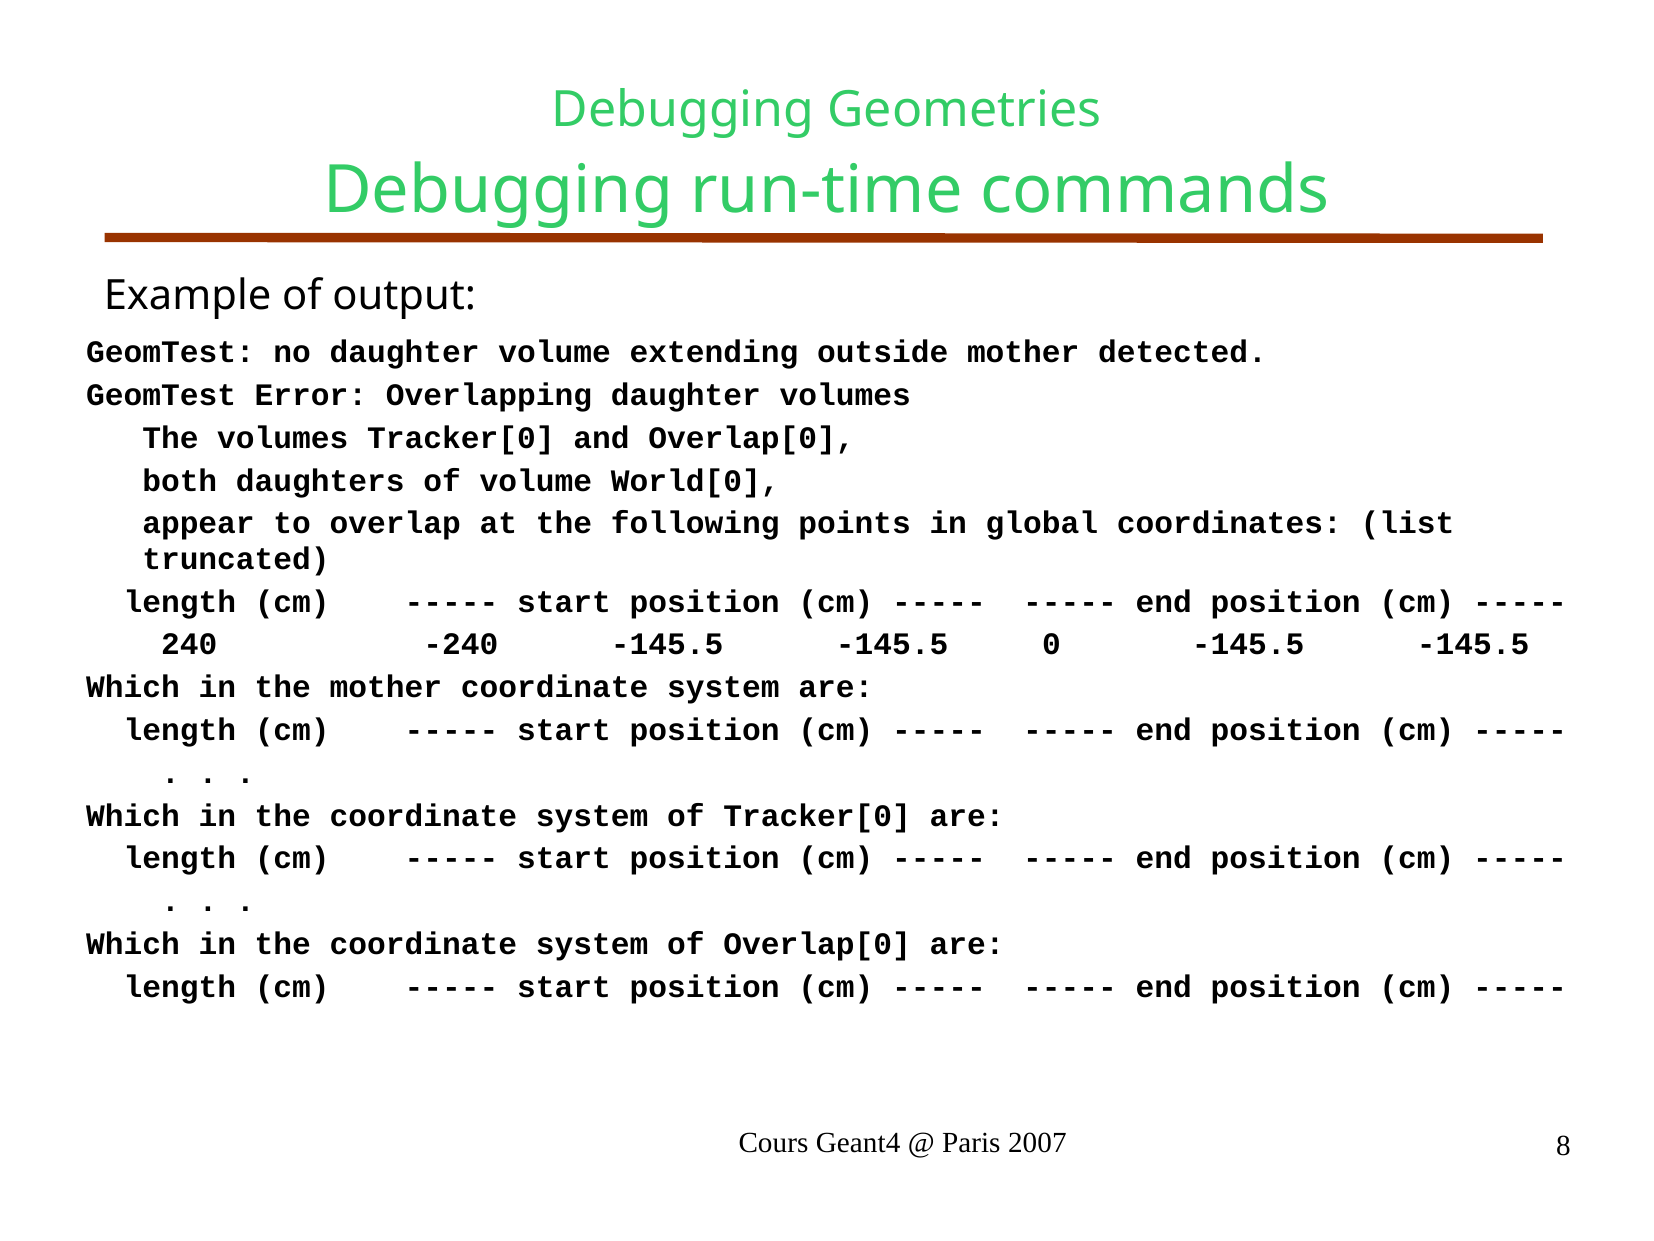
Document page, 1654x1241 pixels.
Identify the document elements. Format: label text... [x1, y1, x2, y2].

title Debugging Geometries Debugging run-time commands [82, 49, 1571, 257]
list Example of output: GeomTest: no daughter volume extending outside mother detected. GeomTest Error: Overlapping daughter volumes The volumes Tracker[0] and Overlap[0], both daughters of volume World[0], appear to overlap at the following points in global coordinates: (list truncated) length (cm) ----- start position (cm) ----- ----- end position (cm) ----- 240 -240 -145.5 -145.5 0 -145.5 -145.5 Which in the mother coordinate system are: length (cm) ----- start position (cm) ----- ----- end position (cm) ----- . . . Which in the coordinate system of Tracker[0] are: length (cm) ----- start position (cm) ----- ----- end position (cm) ----- . . . Which in the coordinate system of Overlap[0] are: length (cm) ----- start position (cm) ----- ----- end position (cm) ----- [85, 265, 1575, 1084]
